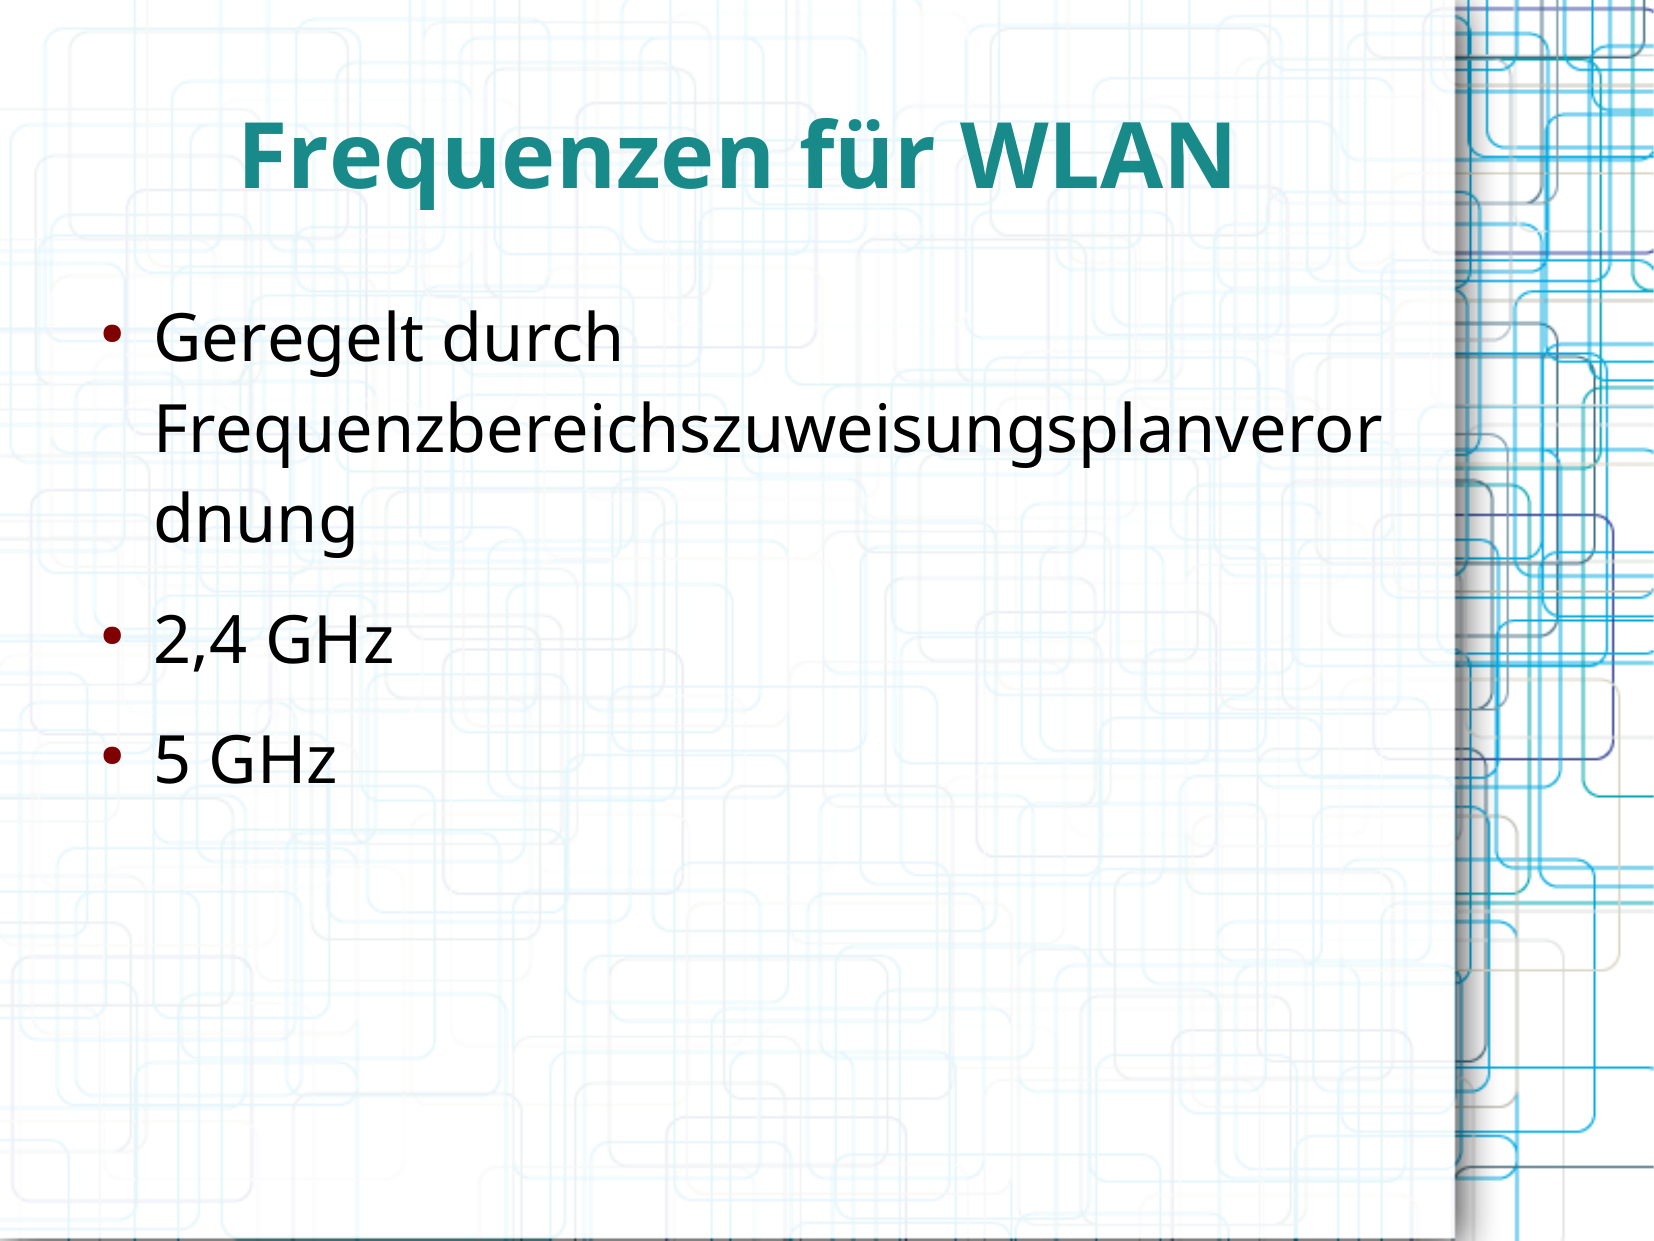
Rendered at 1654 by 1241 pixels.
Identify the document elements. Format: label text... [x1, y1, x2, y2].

title Frequenzen für WLAN [59, 49, 1418, 257]
list Geregelt durch Frequenzbereichszuweisungsplanverordnung 2,4 GHz 5 GHz [82, 290, 1418, 1010]
picture [0, 0, 1654, 1241]
